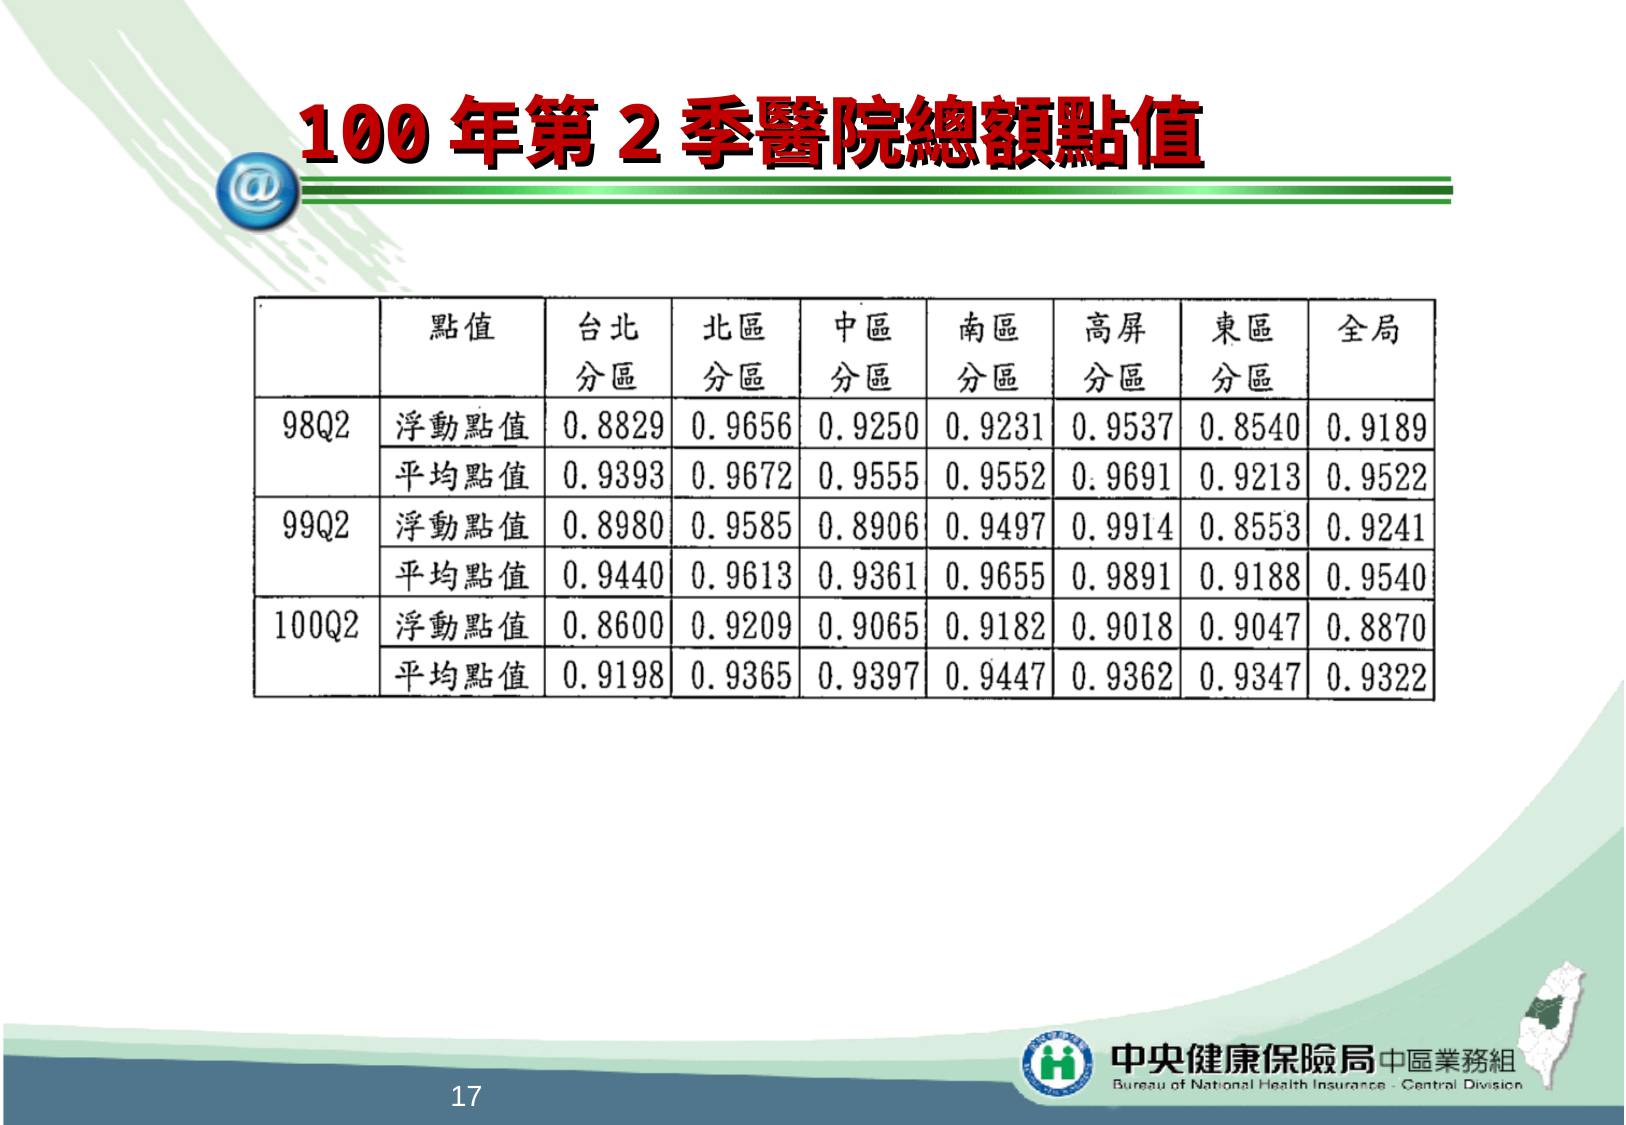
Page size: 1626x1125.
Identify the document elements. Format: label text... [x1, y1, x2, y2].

picture [249, 292, 1438, 707]
text_box [435, 1065, 815, 1125]
title 100年第2季醫院總額點值 [234, 35, 1625, 223]
